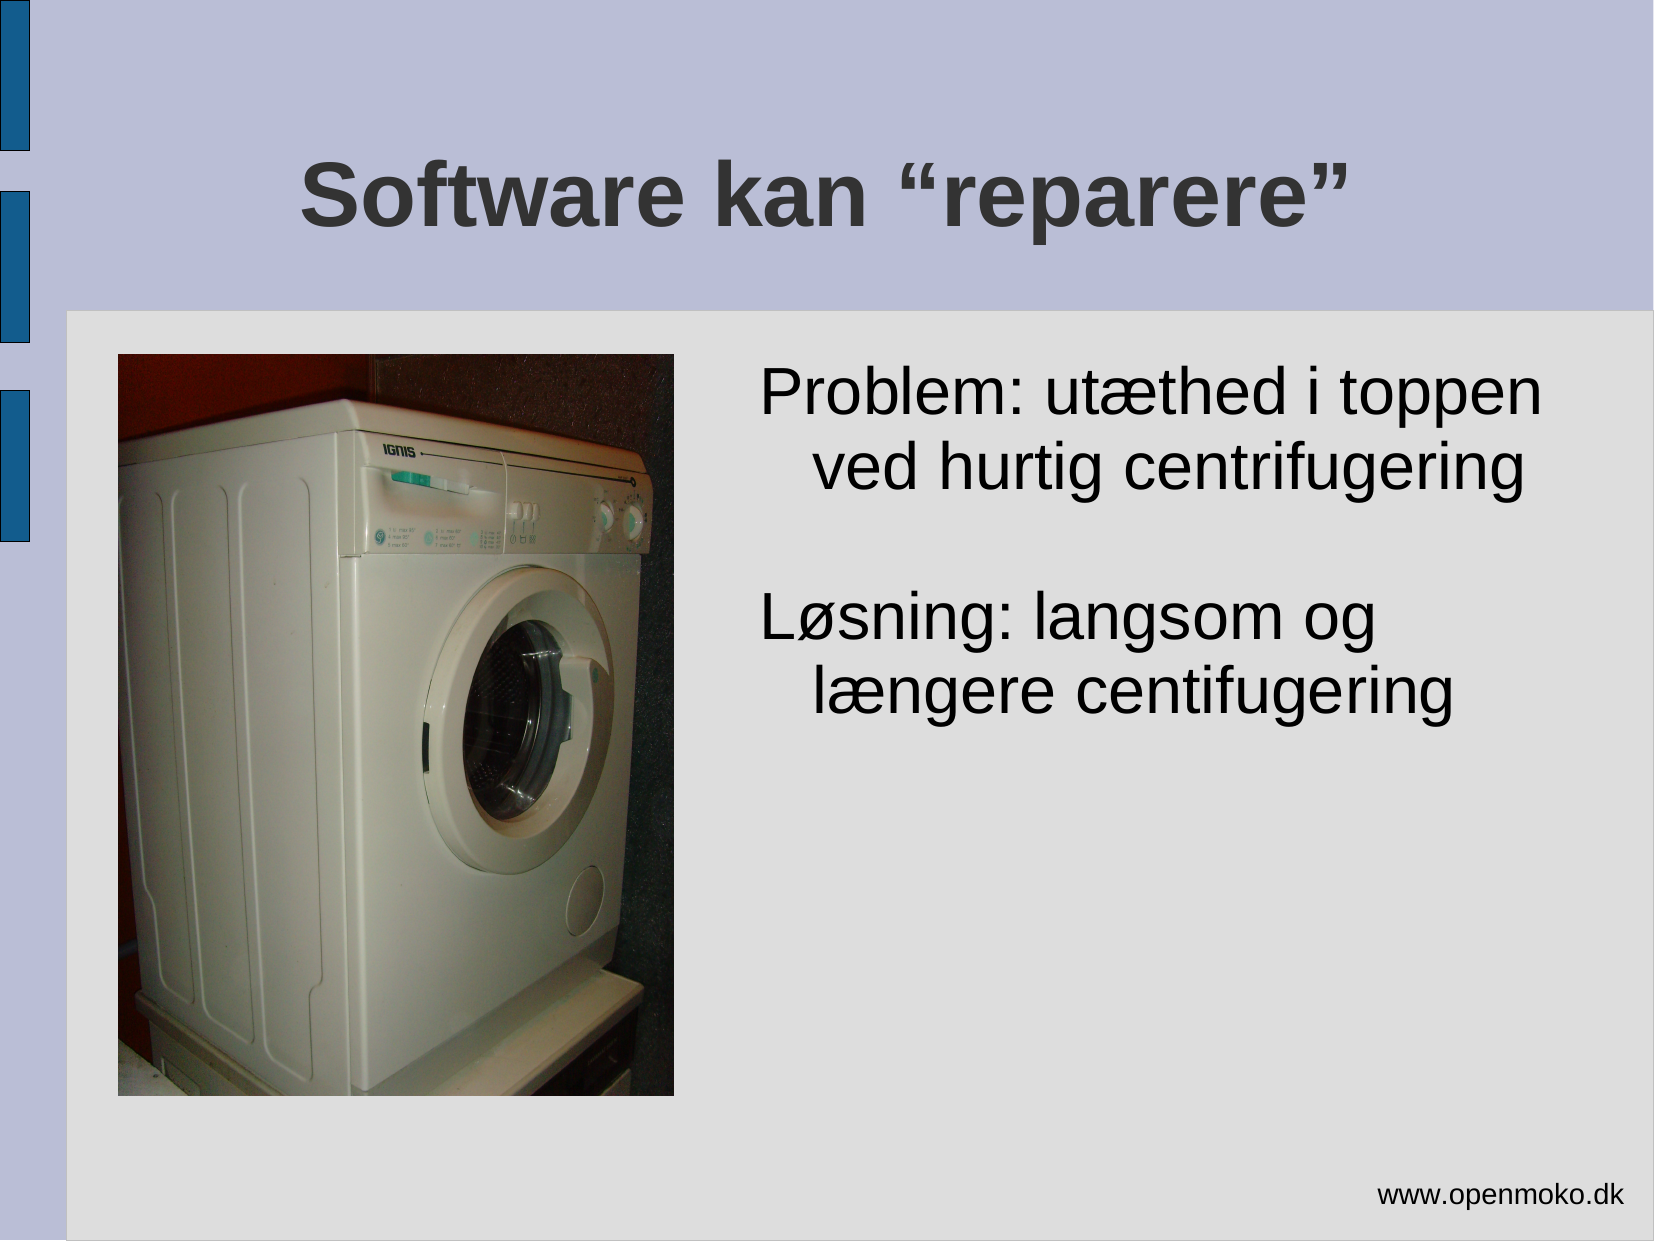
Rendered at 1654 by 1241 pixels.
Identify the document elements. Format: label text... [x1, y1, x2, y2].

title Software kan “reparere” [121, 91, 1534, 299]
list Problem: utæthed i toppen ved hurtig centrifugering Løsning: langsom og længere centifugering [741, 354, 1565, 1136]
picture [118, 354, 674, 1096]
